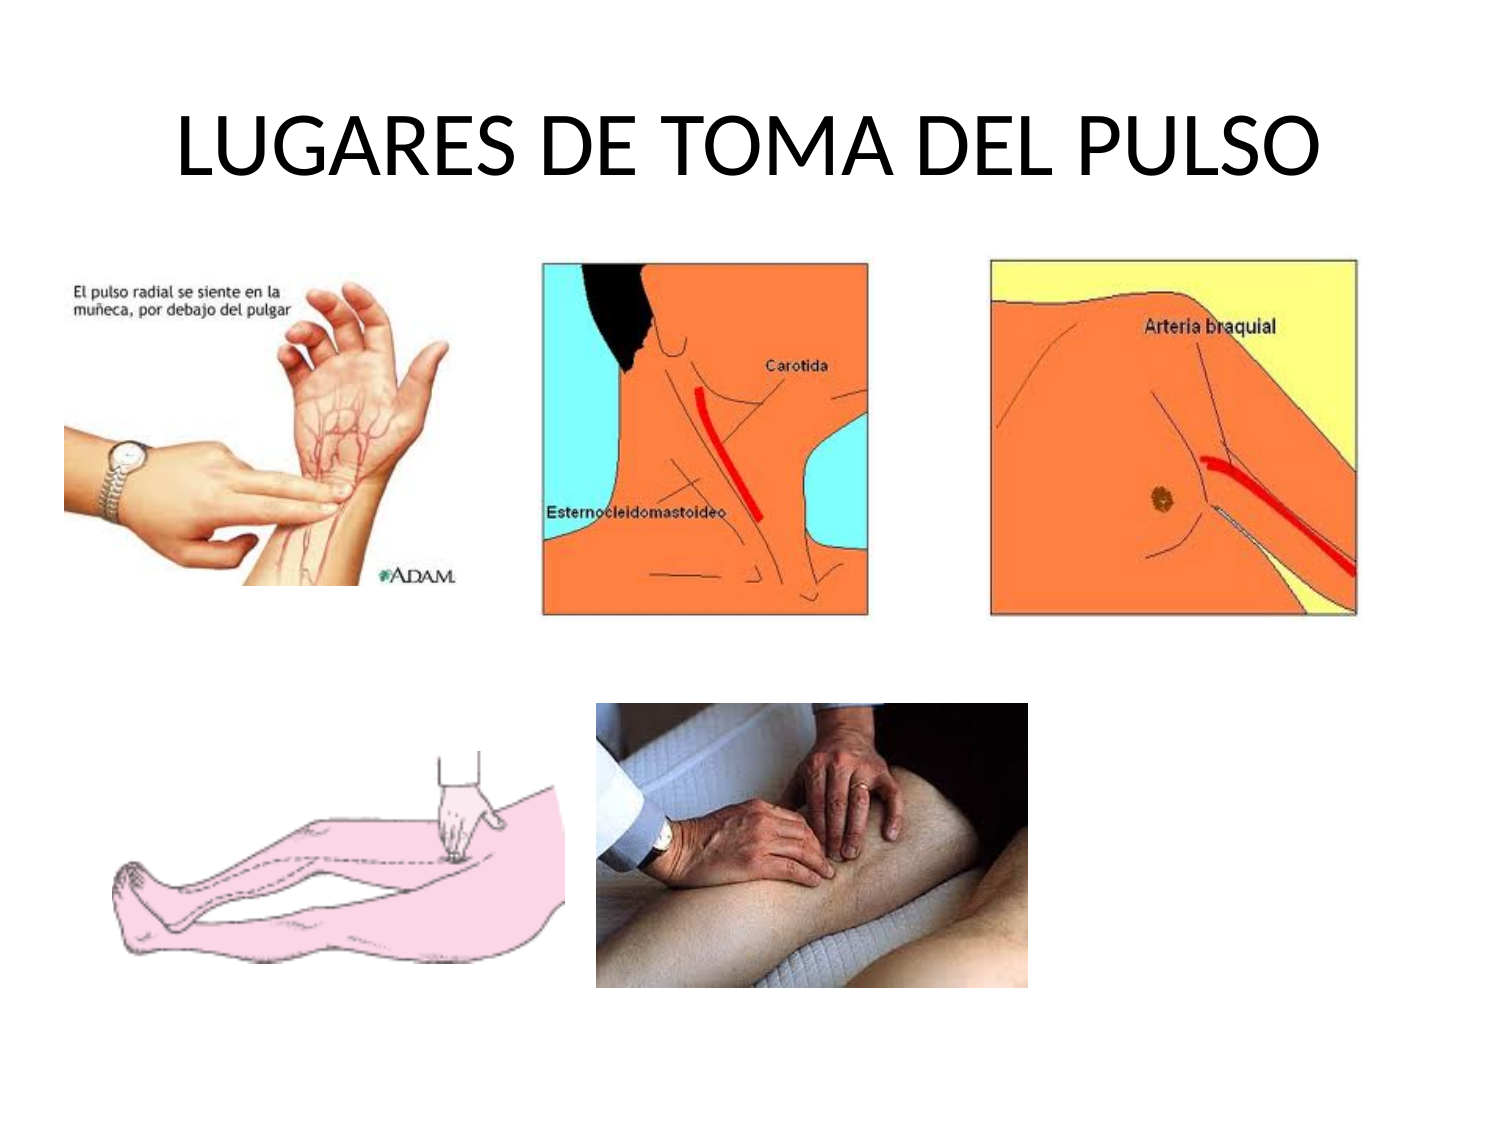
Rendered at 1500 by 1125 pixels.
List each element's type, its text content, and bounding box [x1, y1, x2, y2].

picture [64, 272, 457, 587]
picture [986, 255, 1363, 622]
picture [537, 257, 875, 622]
picture [596, 703, 1028, 988]
picture [112, 751, 565, 964]
text_box LUGARES DE TOMA DEL PULSO [75, 45, 1425, 233]
